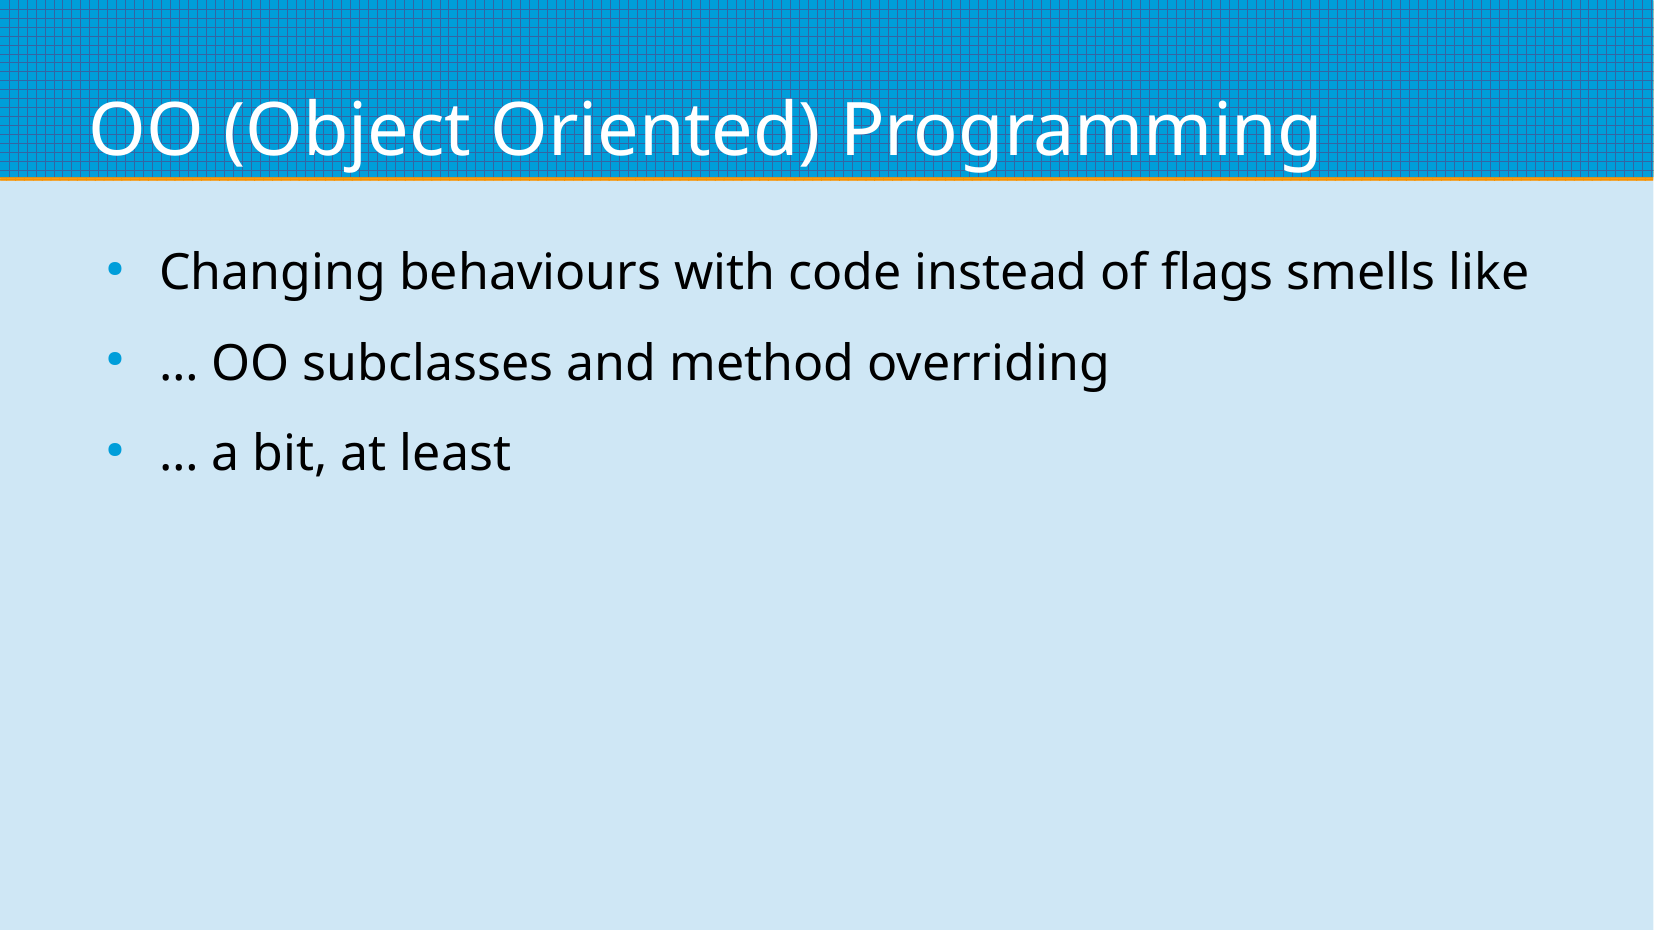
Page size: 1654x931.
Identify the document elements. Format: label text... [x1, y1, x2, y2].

title OO (Object Oriented) Programming [88, 14, 1565, 178]
list Changing behaviours with code instead of flags smells like … OO subclasses and method overriding … a bit, at least [88, 236, 1565, 813]
